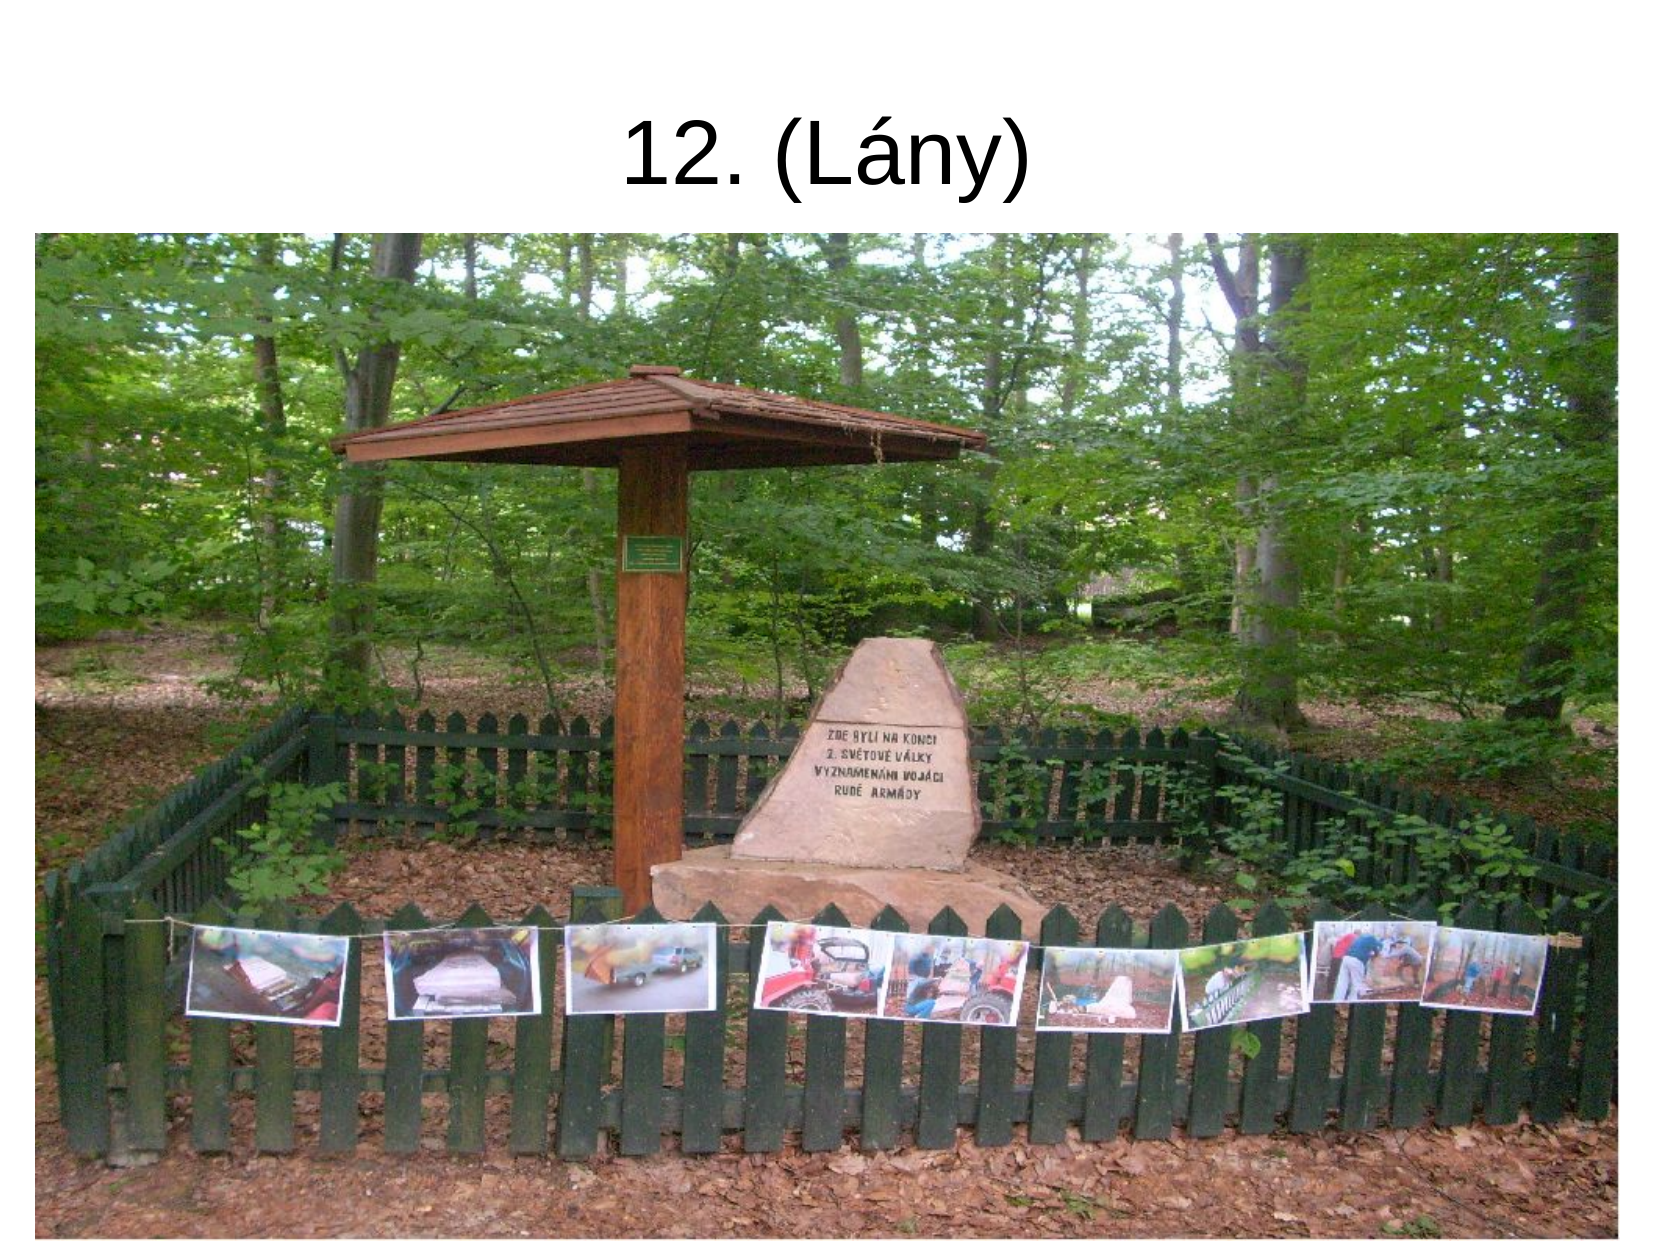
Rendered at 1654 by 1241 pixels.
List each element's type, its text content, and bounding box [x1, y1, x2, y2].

picture [35, 233, 1620, 1241]
title 12. (Lány) [82, 49, 1571, 233]
